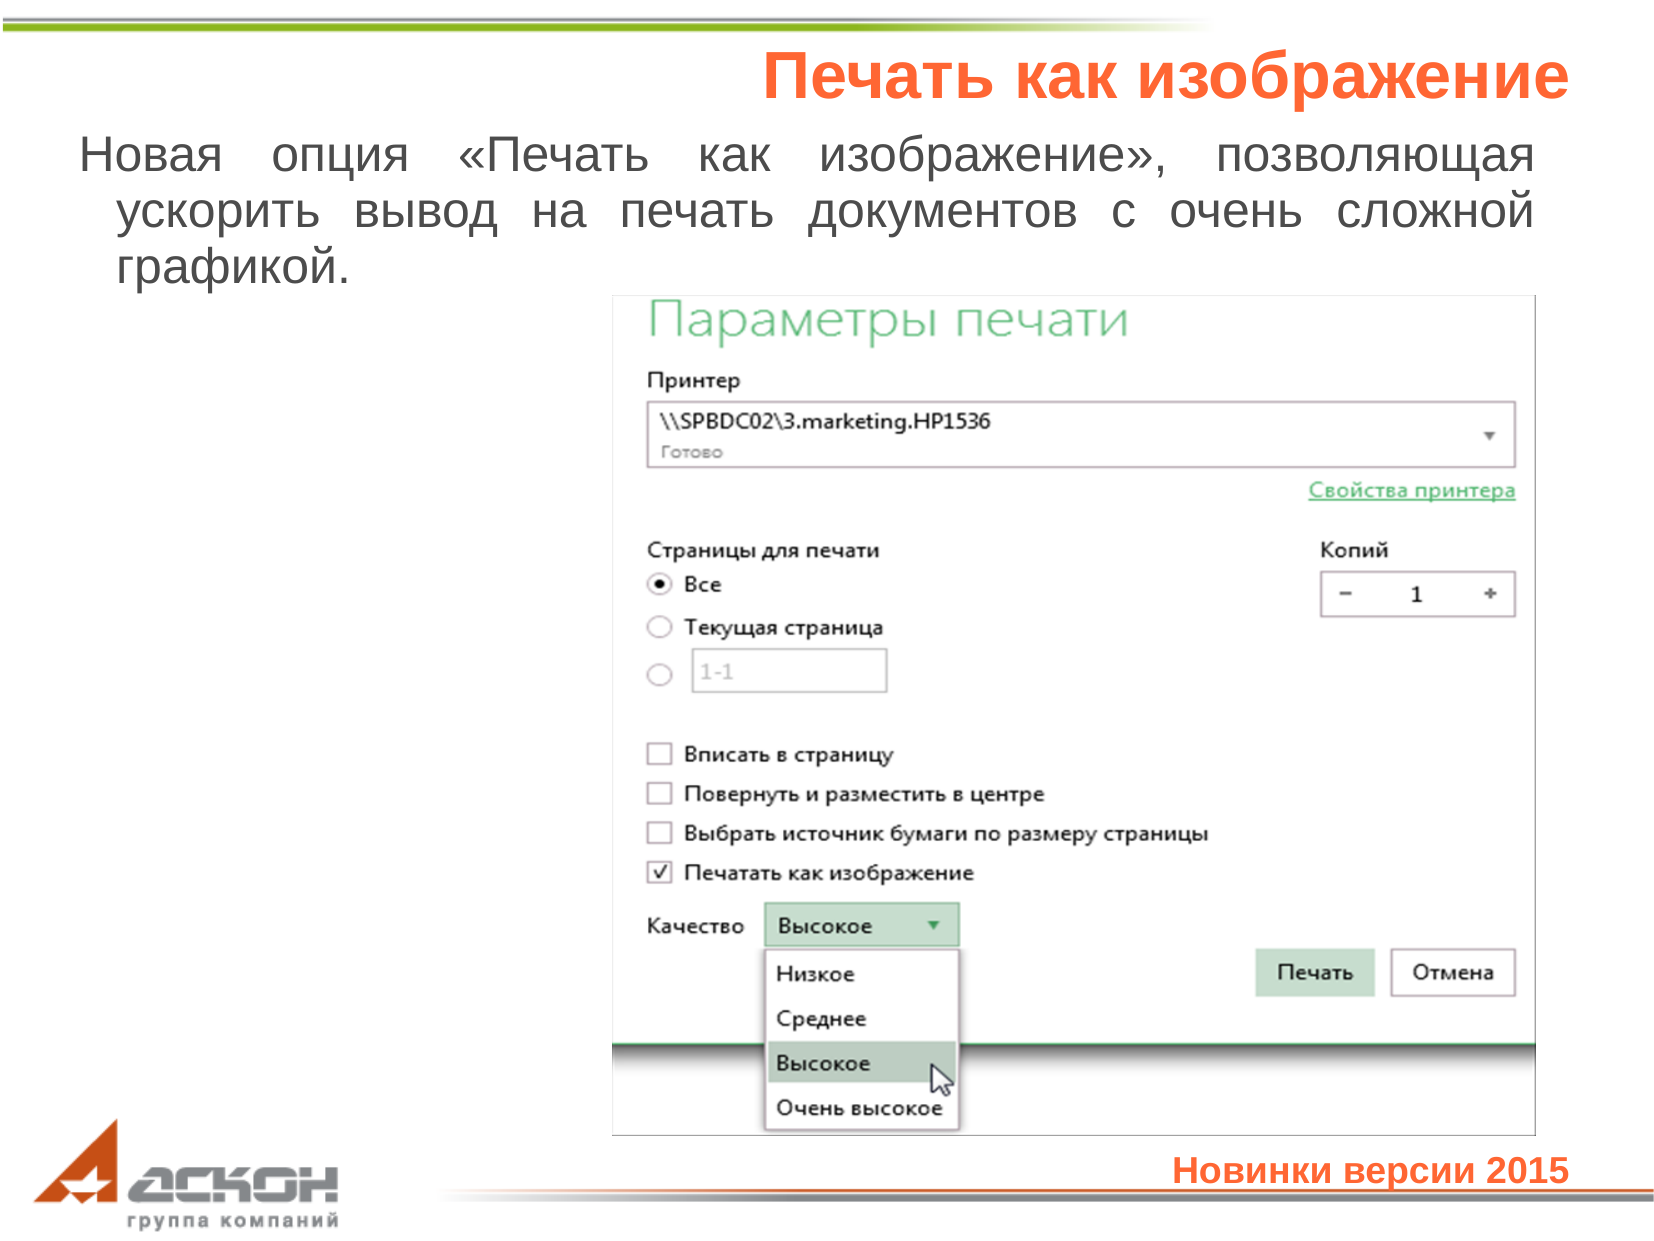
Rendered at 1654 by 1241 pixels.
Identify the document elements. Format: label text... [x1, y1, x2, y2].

title Печать как изображение [82, 25, 1571, 125]
list Новая опция «Печать как изображение», позволяющая ускорить вывод на печать документов с очень сложной графикой. [47, 126, 1536, 945]
picture [2, 0, 1654, 1241]
